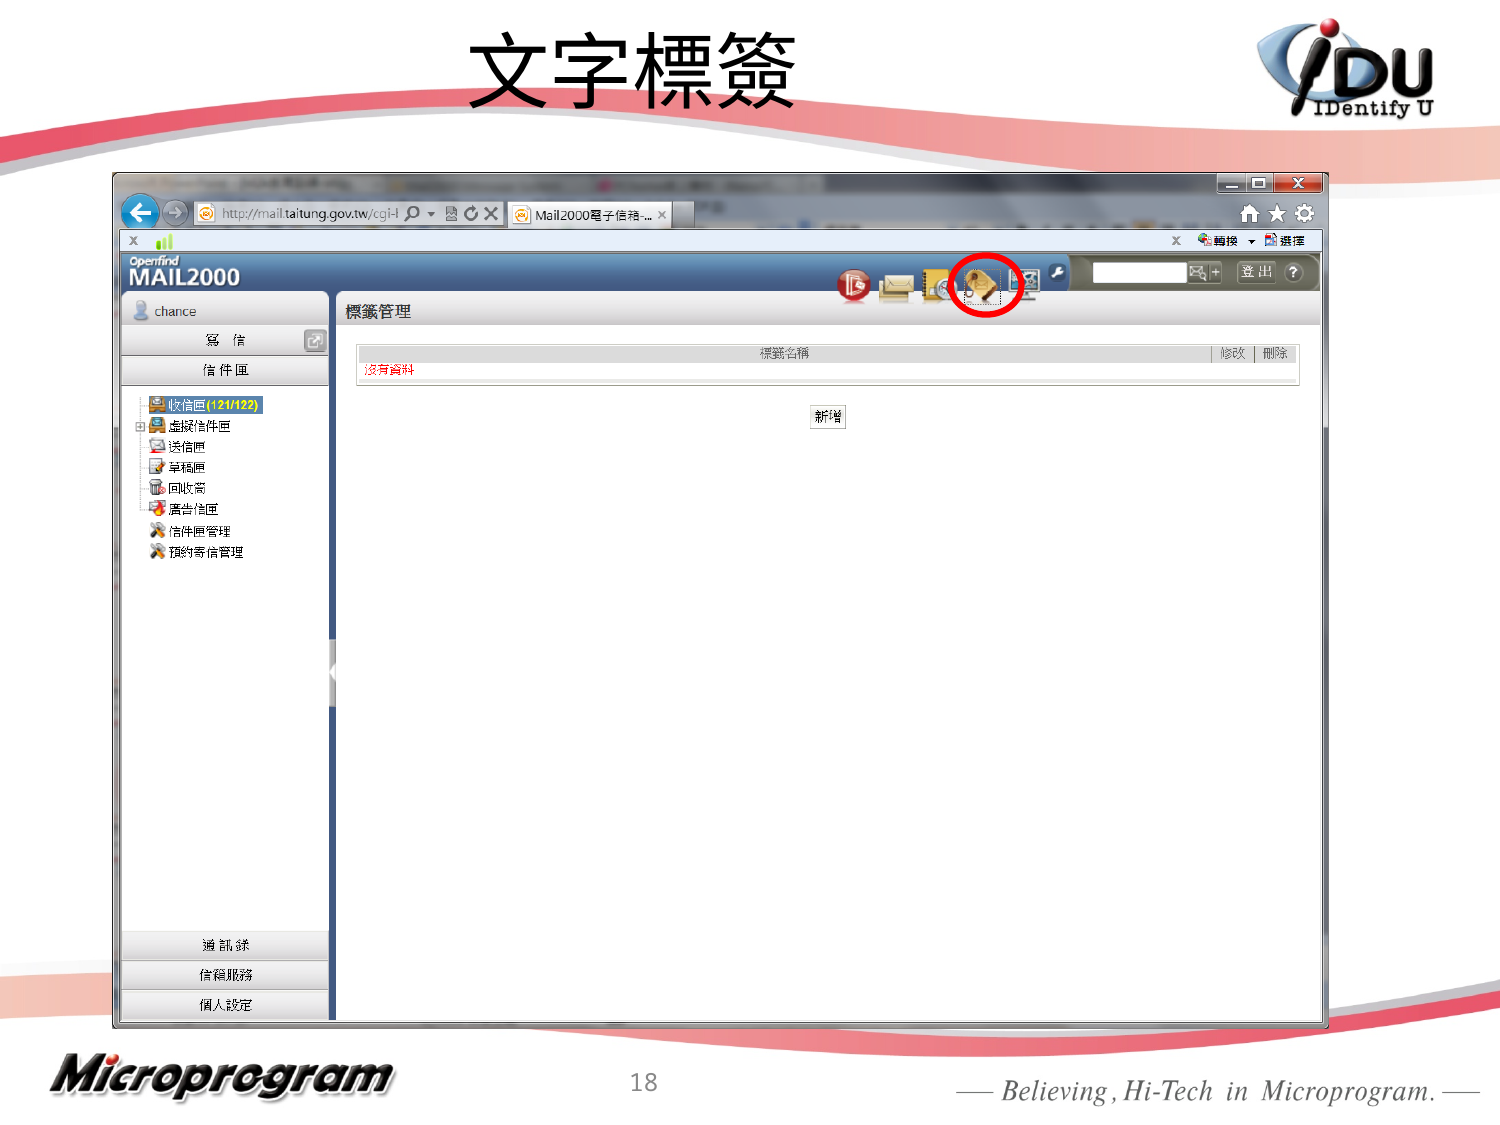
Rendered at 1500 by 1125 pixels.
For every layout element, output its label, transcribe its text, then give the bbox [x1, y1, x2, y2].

title 文字標簽 [35, 11, 1231, 118]
picture [112, 172, 1329, 1029]
text_box [468, 1053, 819, 1114]
